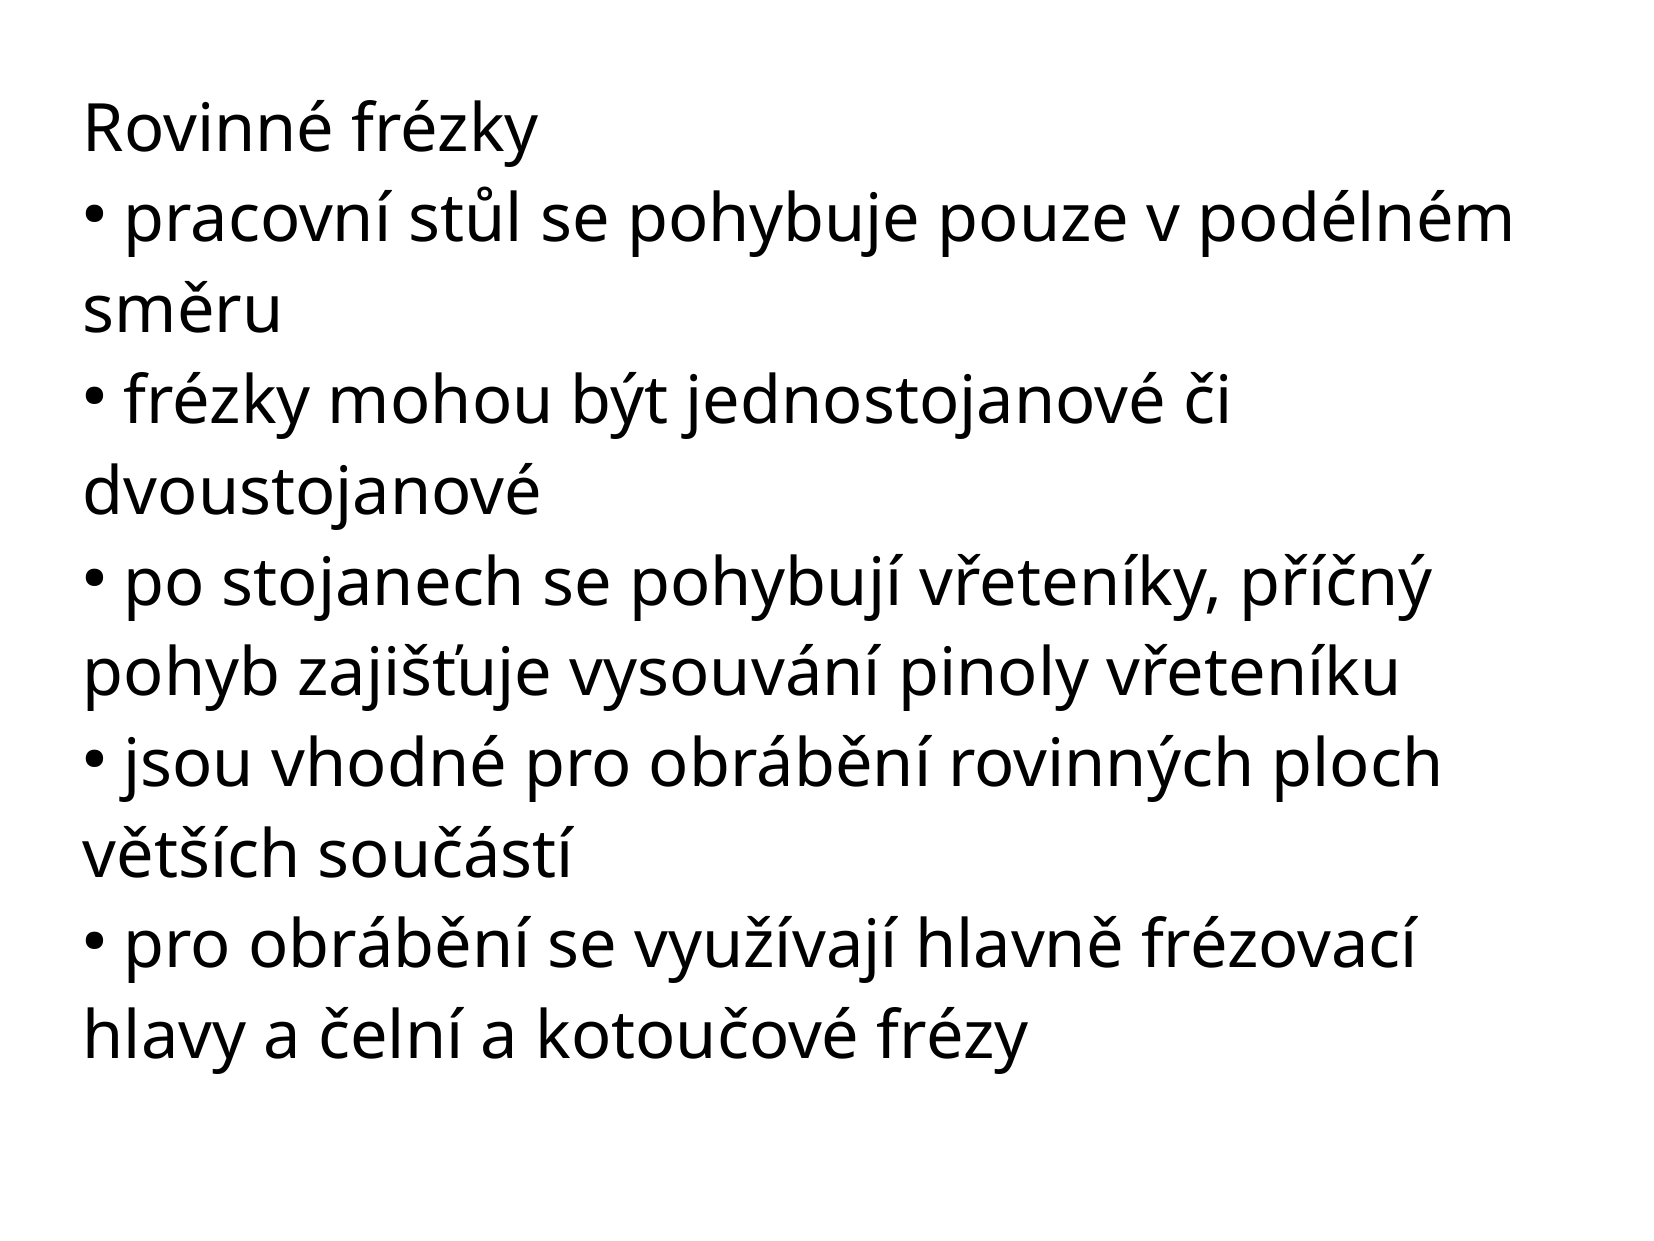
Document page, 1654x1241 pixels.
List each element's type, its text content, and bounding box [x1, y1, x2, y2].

subtitle Rovinné frézky pracovní stůl se pohybuje pouze v podélném směru frézky mohou být jednostojanové či dvoustojanové po stojanech se pohybují vřeteníky, příčný pohyb zajišťuje vysouvání pinoly vřeteníku jsou vhodné pro obrábění rovinných ploch větších součástí pro obrábění se využívají hlavně frézovací hlavy a čelní a kotoučové frézy [82, 56, 1571, 1102]
